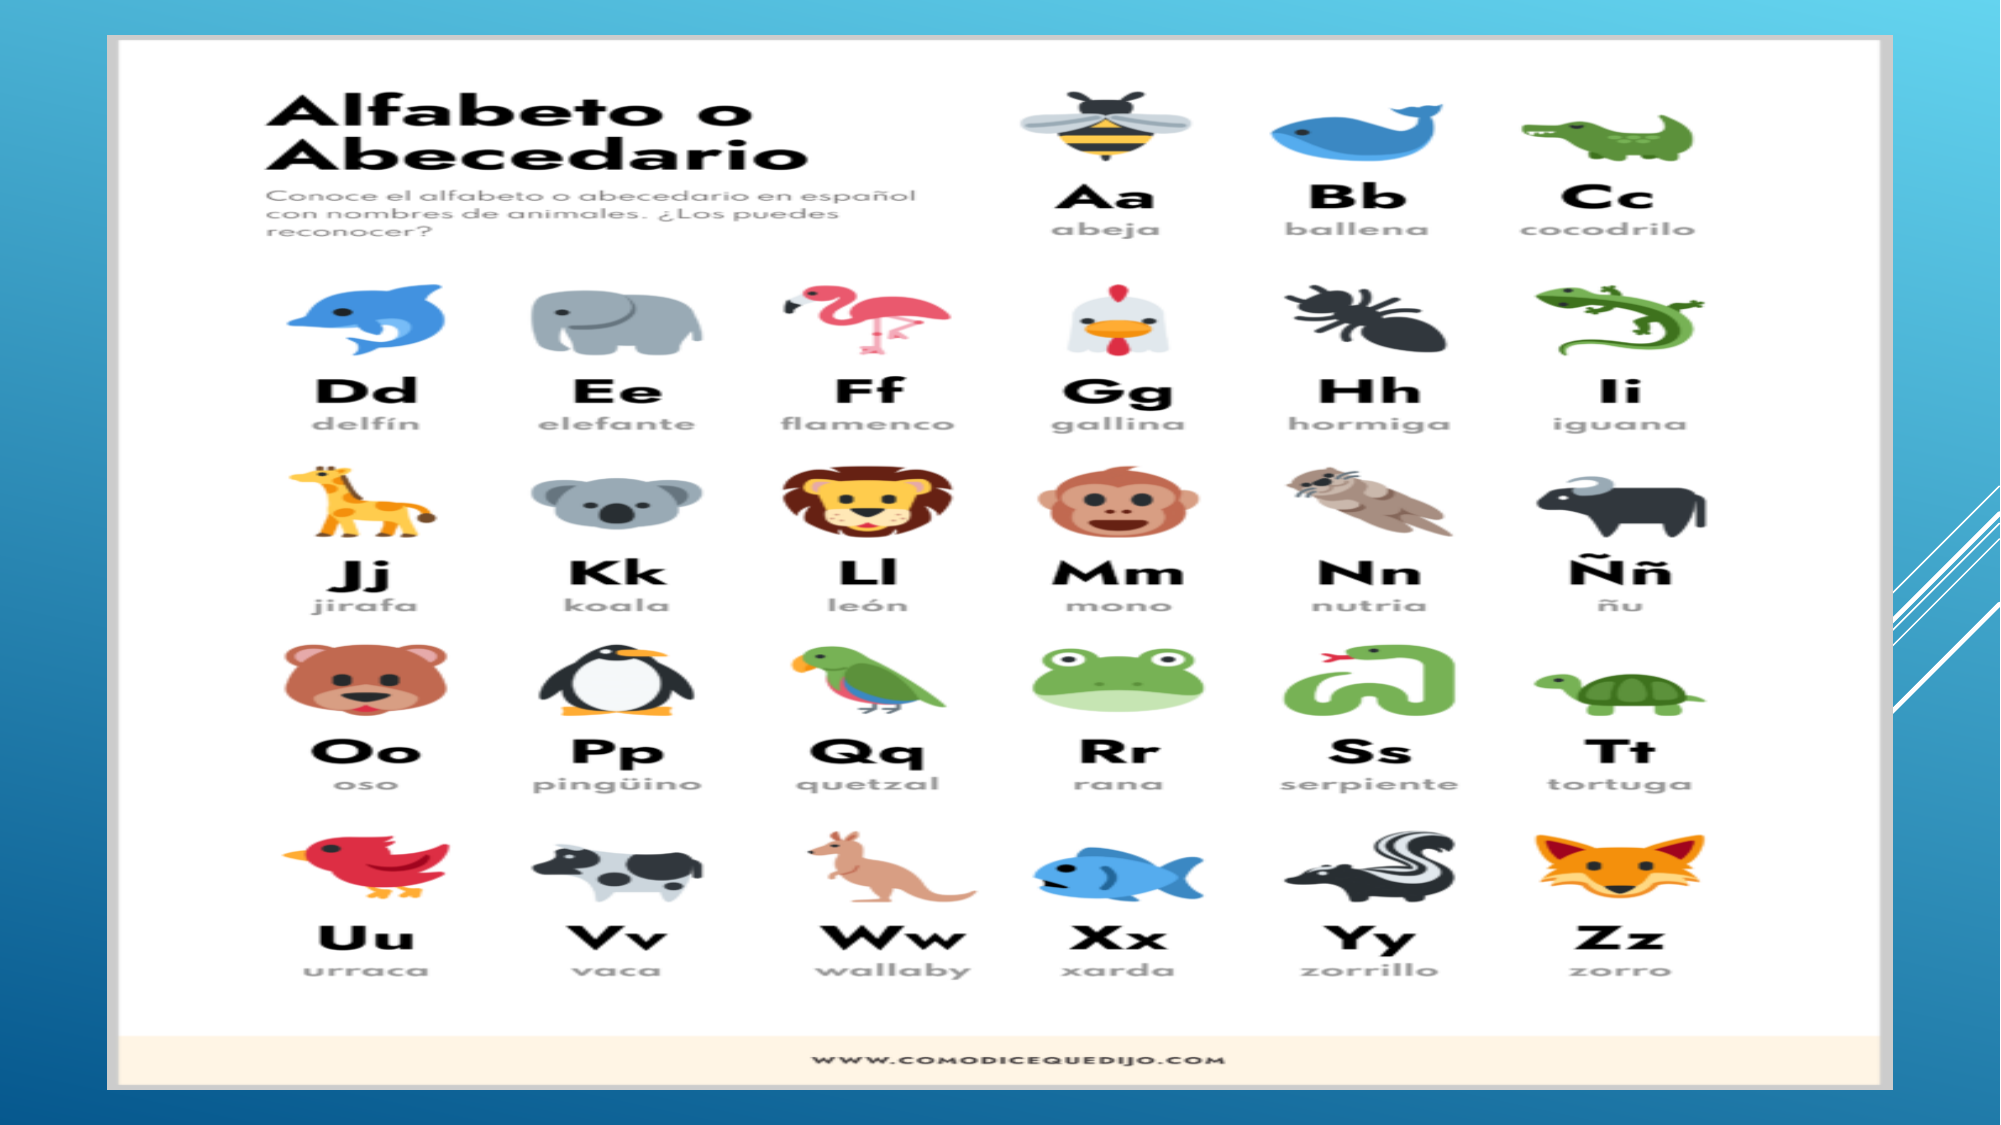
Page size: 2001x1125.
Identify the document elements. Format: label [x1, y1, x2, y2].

picture [107, 35, 1893, 1090]
